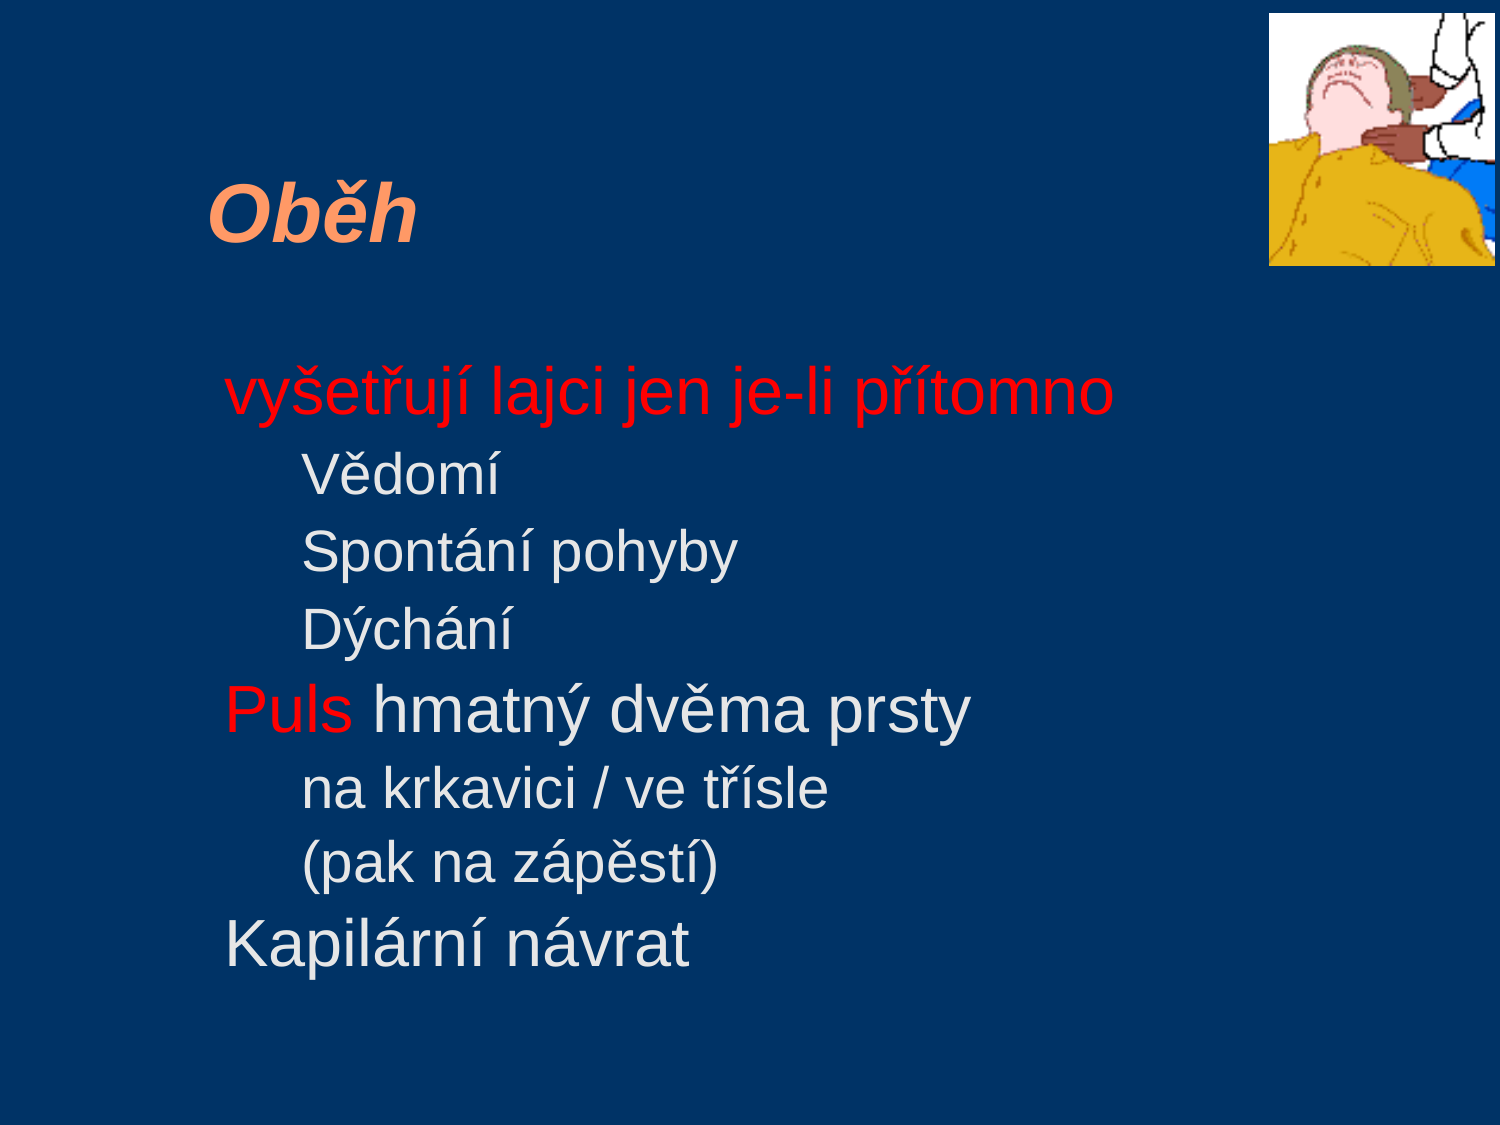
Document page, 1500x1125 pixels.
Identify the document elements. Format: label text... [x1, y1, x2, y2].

picture [1269, 13, 1495, 266]
list vyšetřují lajci jen je-li přítomno Vědomí Spontání pohyby Dýchání Puls hmatný dvěma prsty na krkavici / ve třísle (pak na zápěstí) Kapilární návrat [206, 357, 1500, 1089]
title Oběh [206, 110, 1500, 318]
